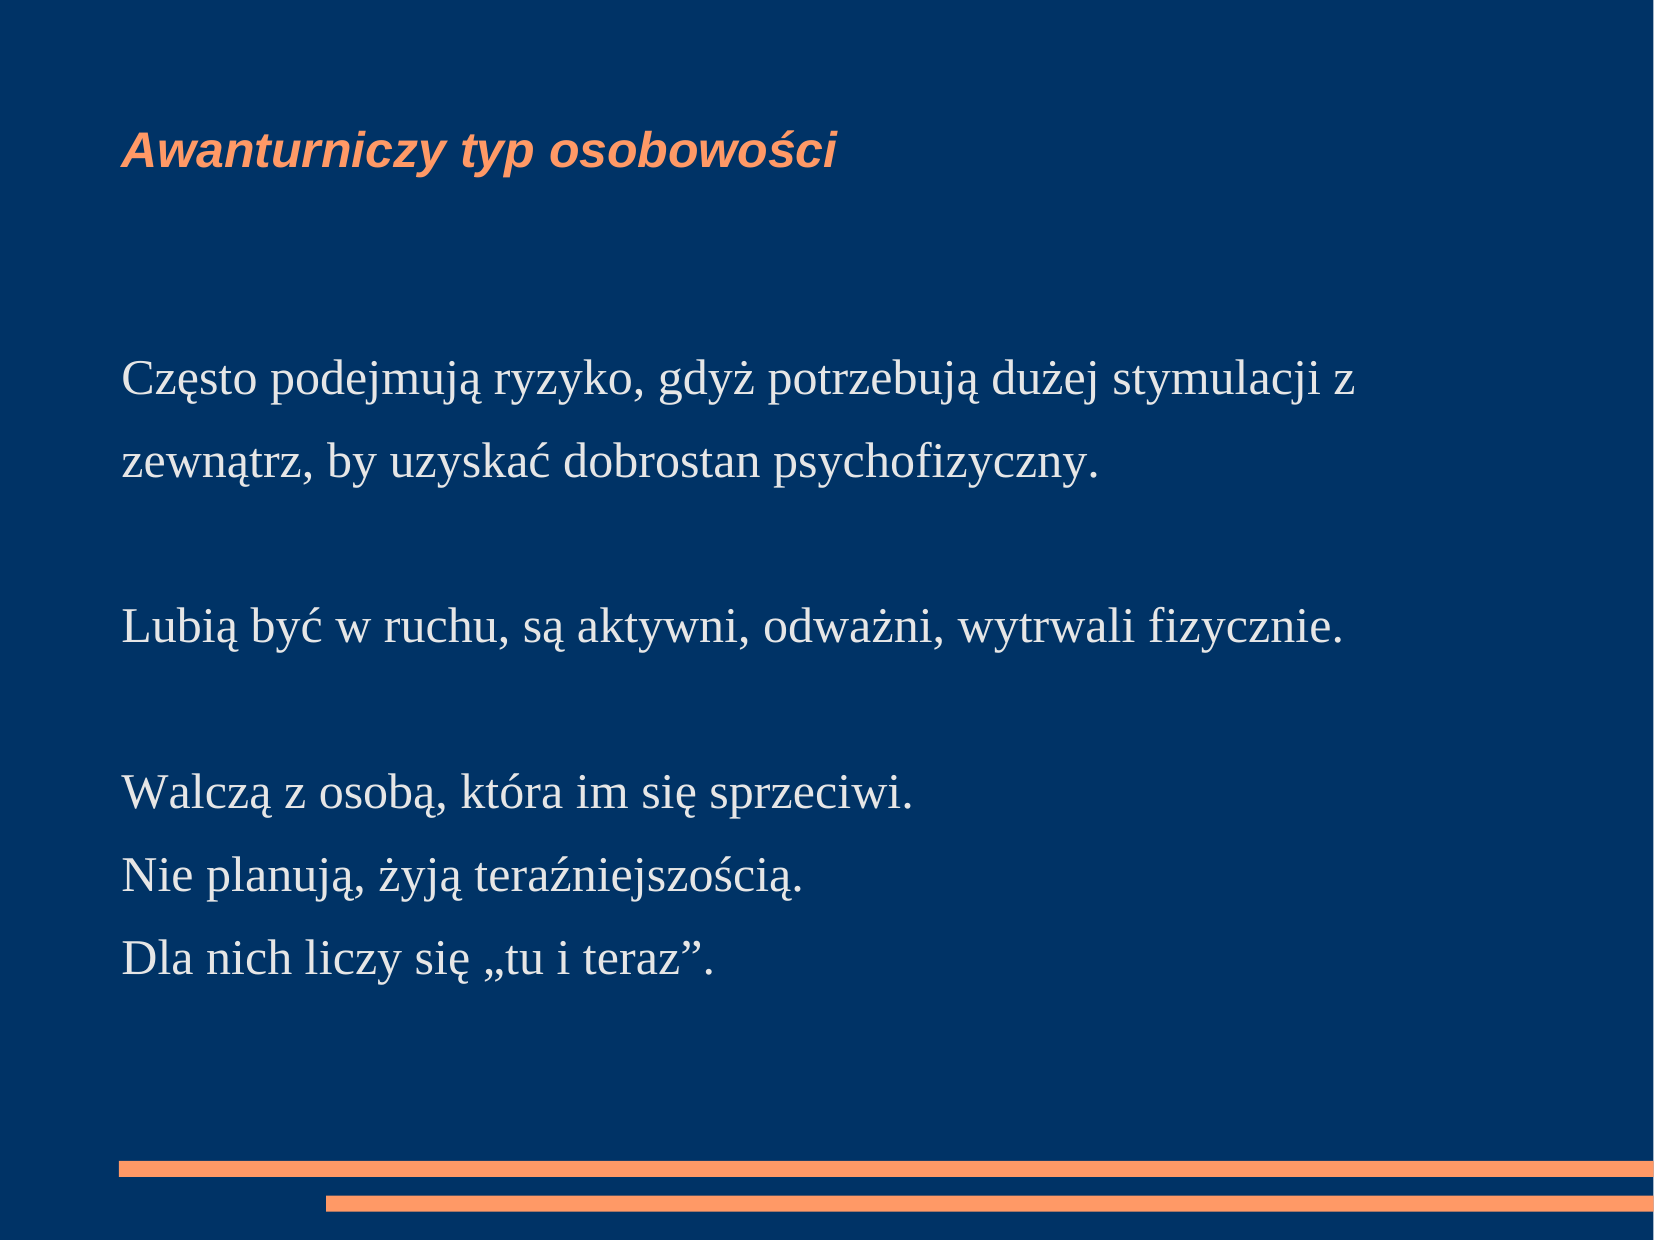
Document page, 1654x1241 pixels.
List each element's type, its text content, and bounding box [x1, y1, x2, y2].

list Często podejmują ryzyko, gdyż potrzebują dużej stymulacji z zewnątrz, by uzyskać dobrostan psychofizyczny. Lubią być w ruchu, są aktywni, odważni, wytrwali fizycznie. Walczą z osobą, która im się sprzeciwi. Nie planują, żyją teraźniejszością. Dla nich liczy się „tu i teraz”. [121, 322, 1561, 1132]
title Awanturniczy typ osobowości [121, 46, 1534, 254]
